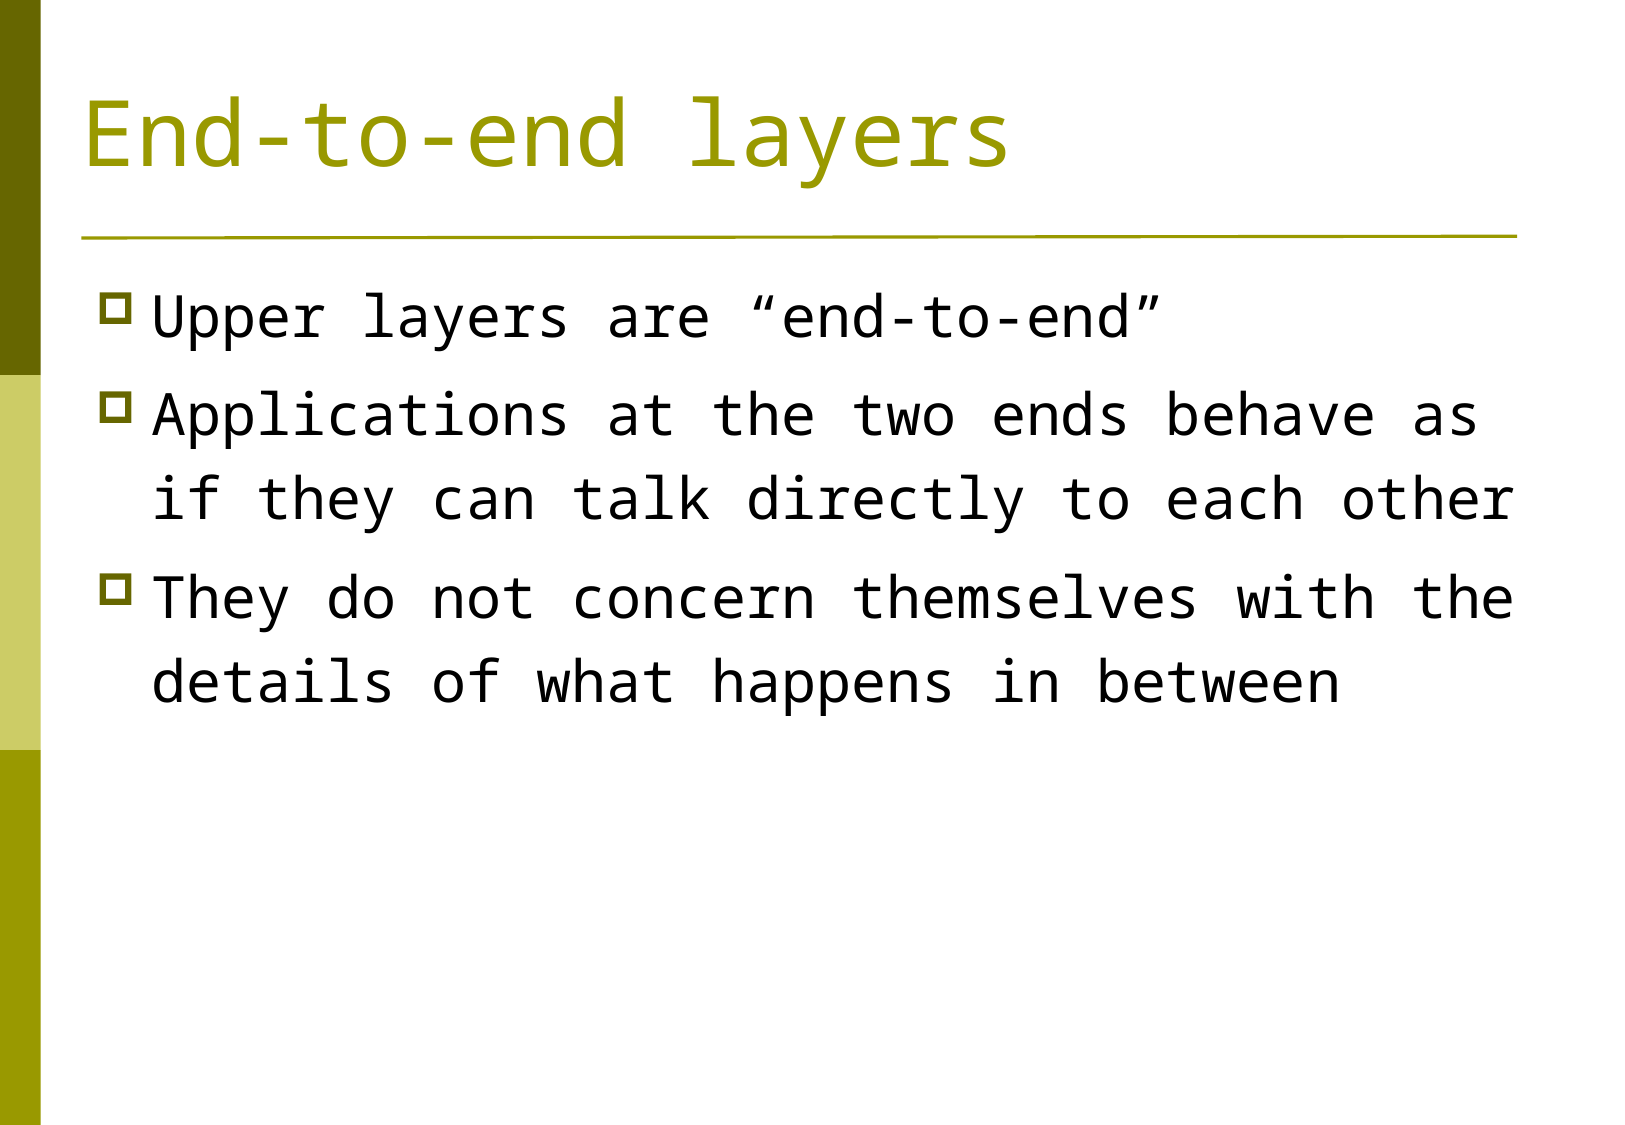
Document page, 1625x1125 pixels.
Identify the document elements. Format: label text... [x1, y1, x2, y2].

title End-to-end layers [81, 40, 1543, 232]
list Upper layers are “end-to-end” Applications at the two ends behave as if they can talk directly to each other They do not concern themselves with the details of what happens in between [81, 262, 1543, 1006]
